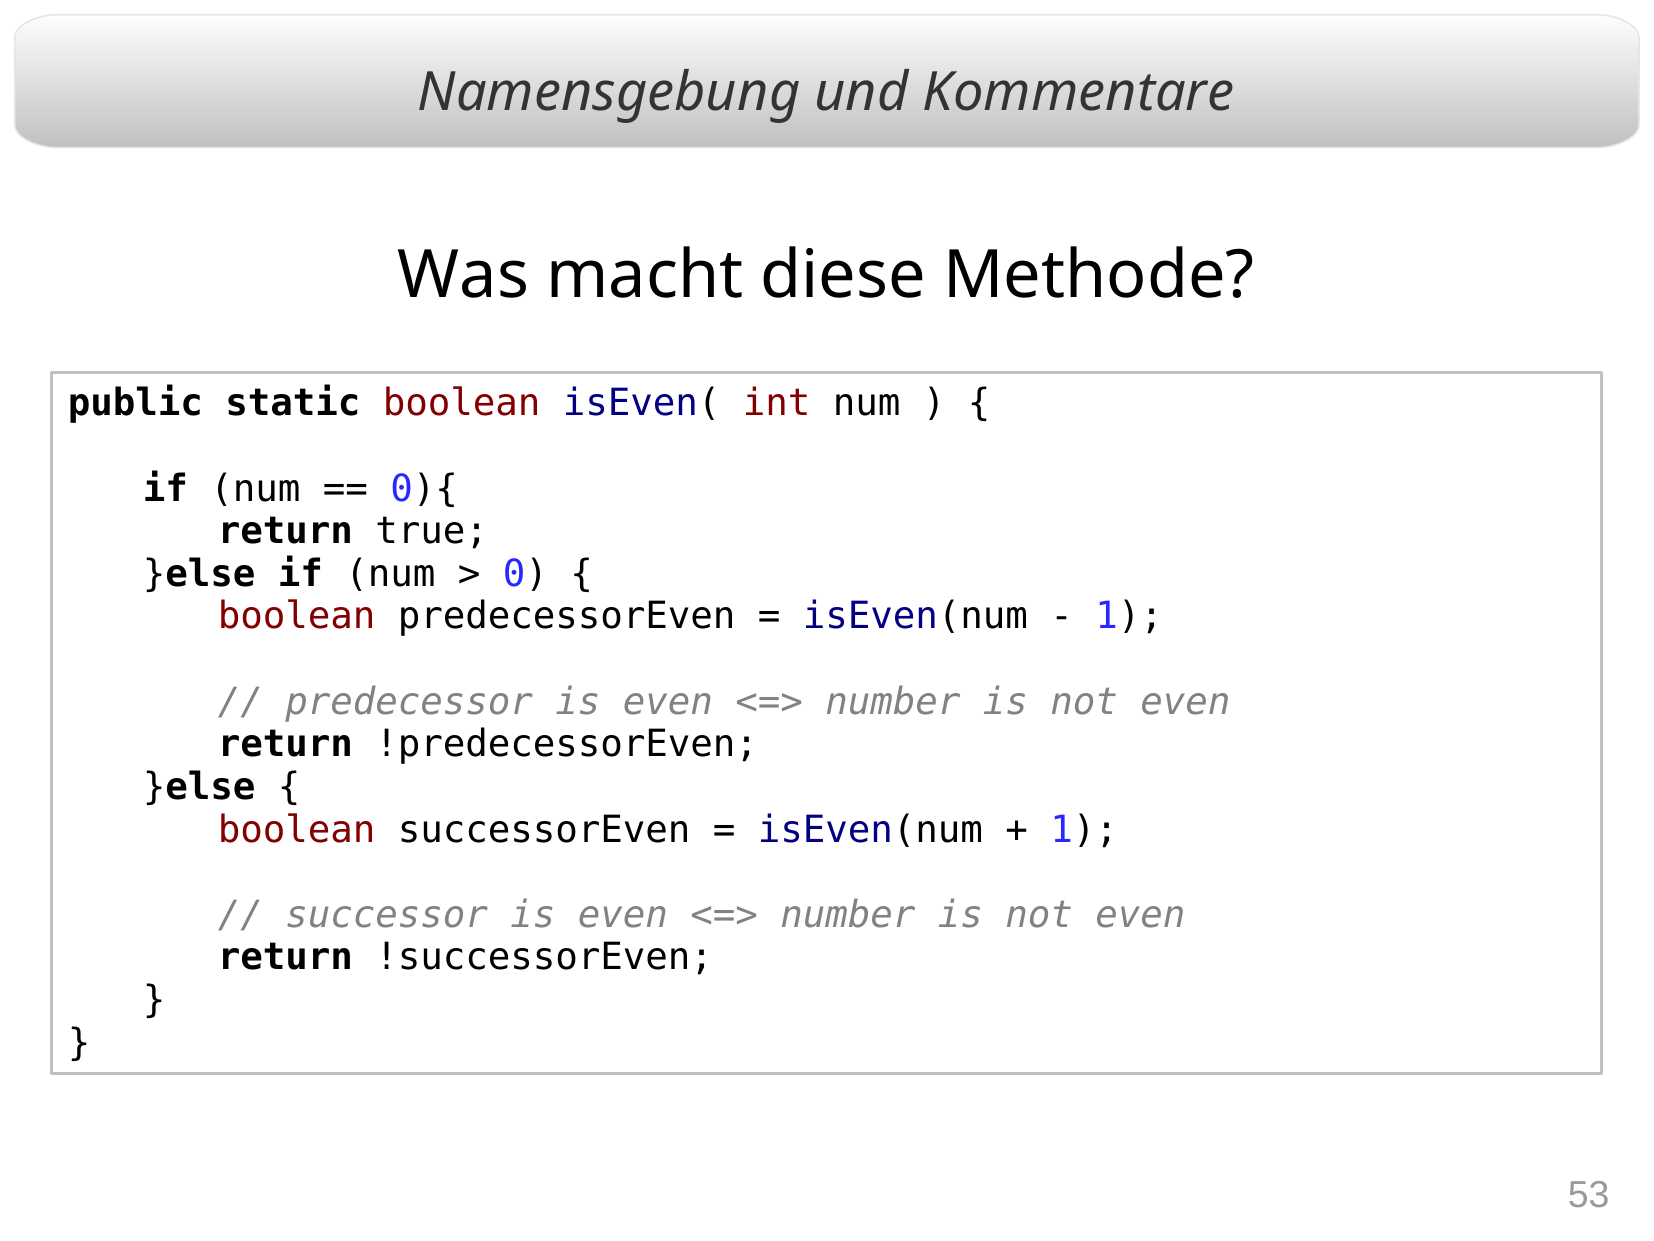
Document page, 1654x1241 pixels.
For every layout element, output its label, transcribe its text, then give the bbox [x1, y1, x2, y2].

title Namensgebung und Kommentare [29, 36, 1624, 141]
subtitle Was macht diese Methode? [29, 184, 1624, 358]
text_box public static boolean isEven( int num ) { if (num == 0){ return true; }else if (num > 0) { boolean predecessorEven = isEven(num - 1); // predecessor is even <=> number is not even return !predecessorEven; }else { boolean successorEven = isEven(num + 1); // successor is even <=> number is not even return !successorEven; } } [51, 372, 1602, 1074]
